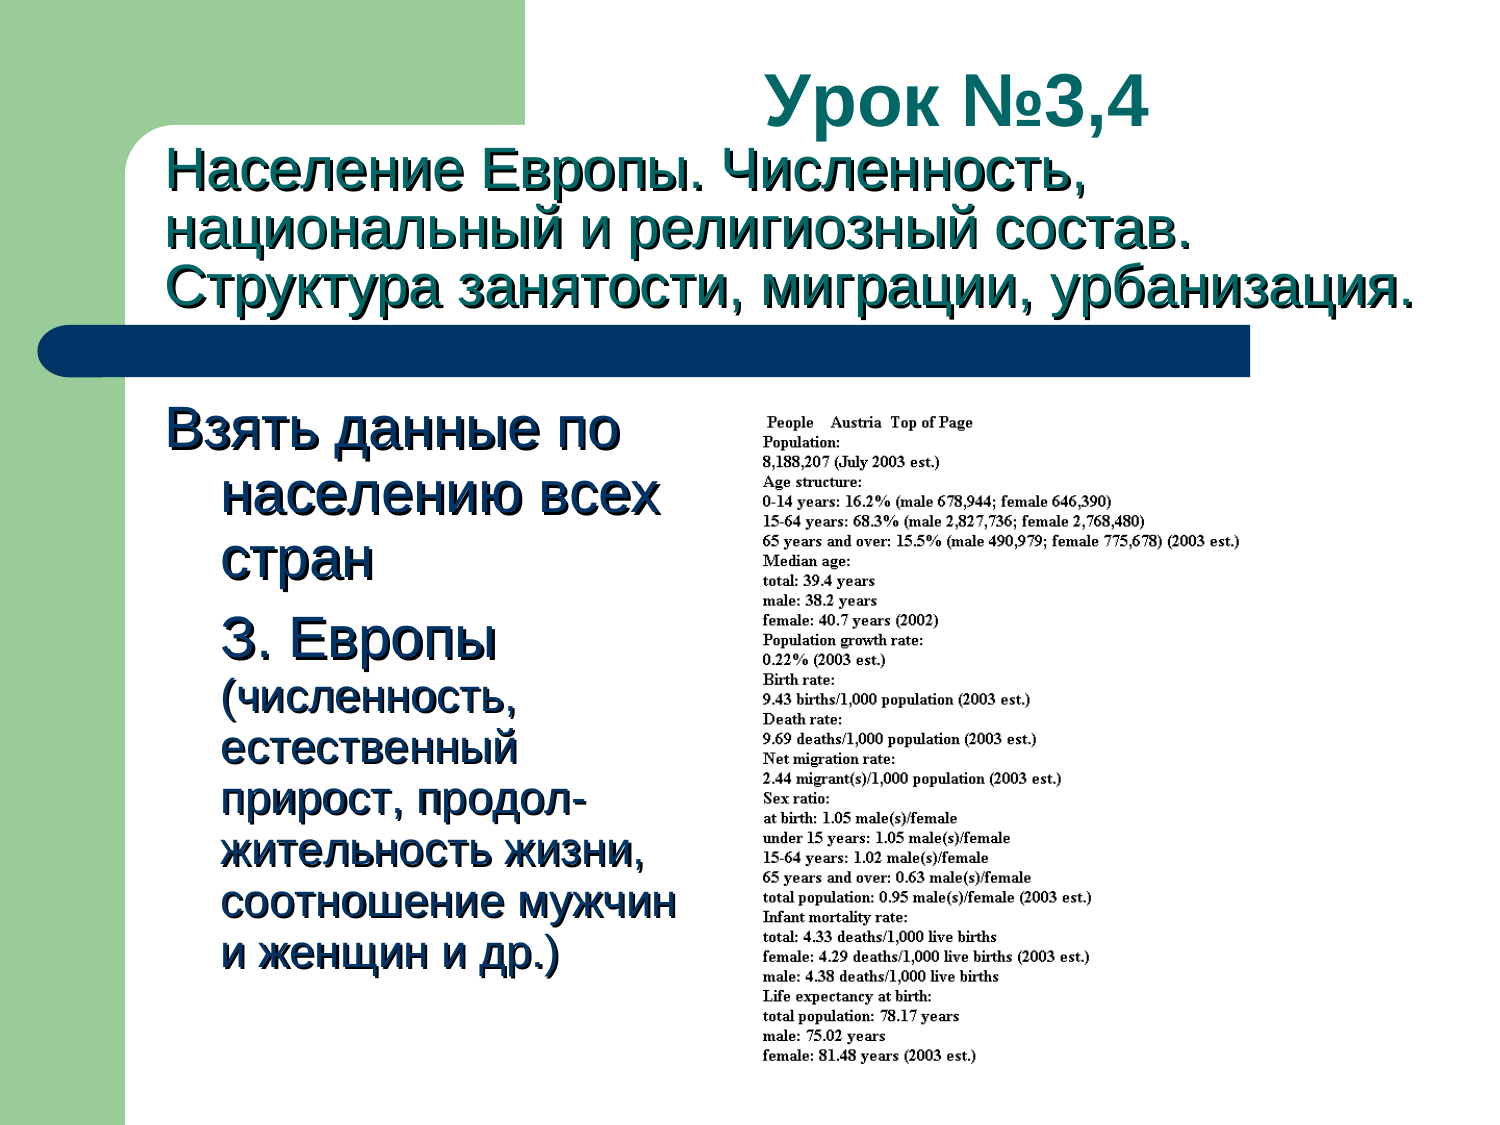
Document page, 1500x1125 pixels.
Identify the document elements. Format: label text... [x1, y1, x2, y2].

list Взять данные по населению всех стран З. Европы (численность, естественный прирост, продол-жительность жизни, соотношение мужчин и женщин и др.) [149, 387, 709, 1115]
chart [762, 412, 1297, 1066]
title Урок №3,4 Население Европы. Численность, национальный и религиозный состав. Структура занятости, миграции, урбанизация. [149, 0, 1463, 325]
